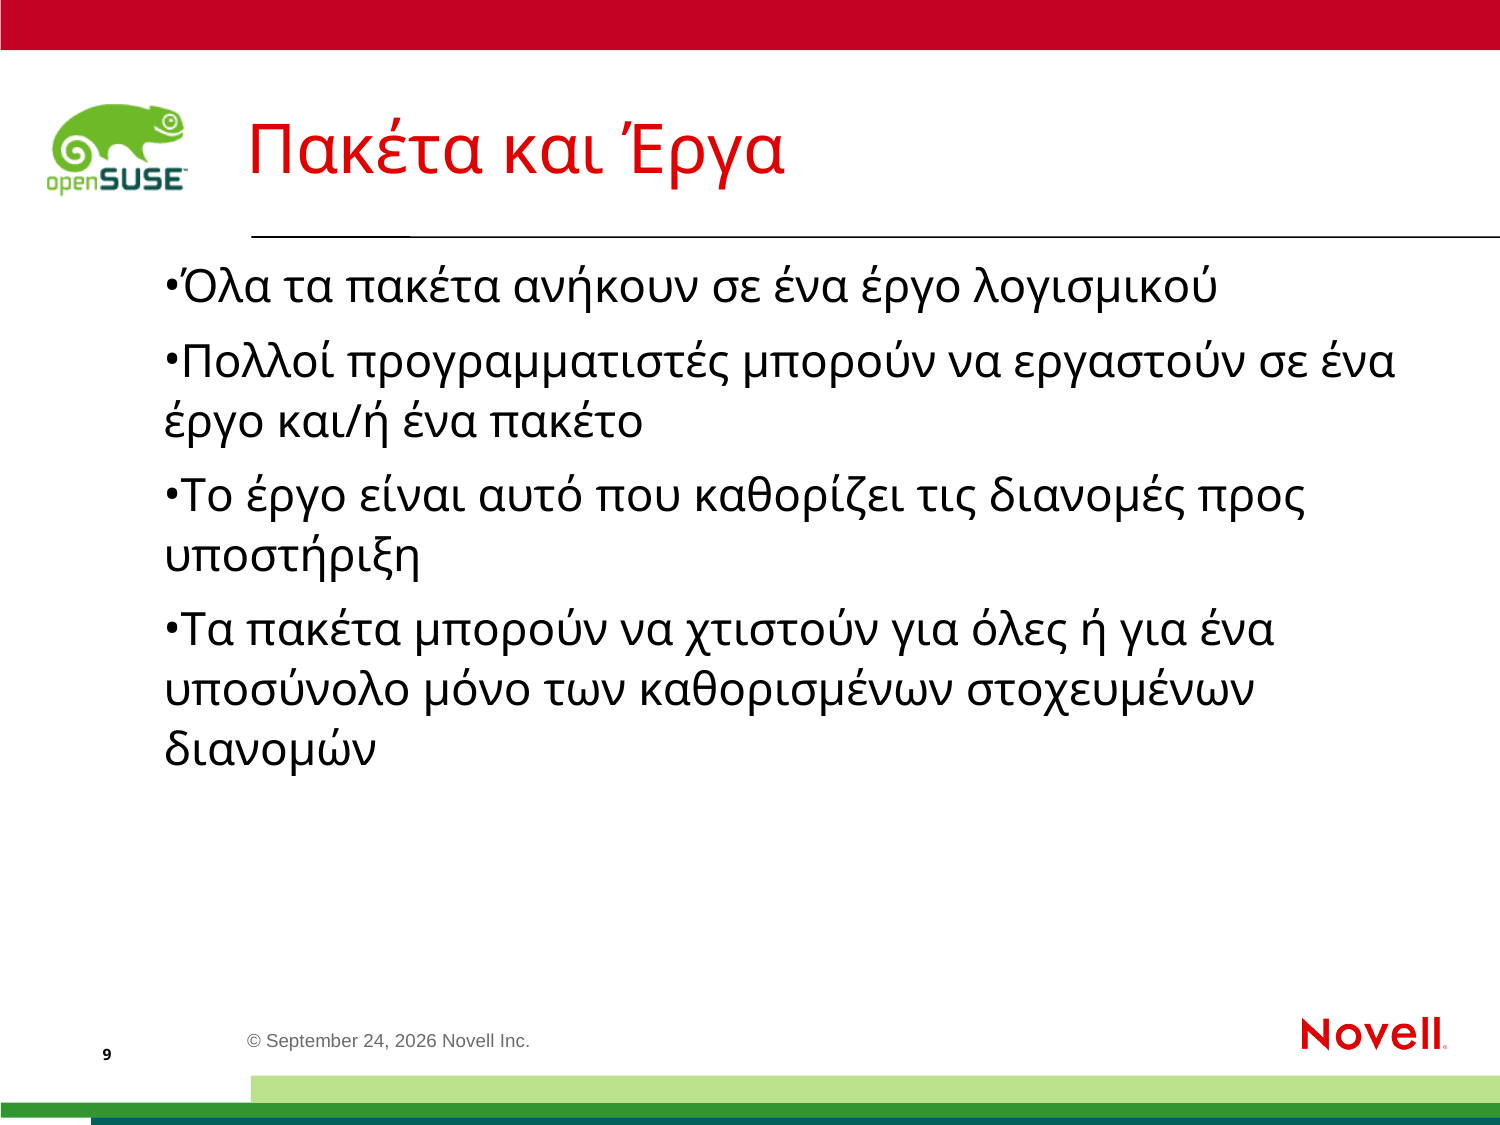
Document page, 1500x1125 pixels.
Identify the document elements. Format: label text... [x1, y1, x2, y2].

list Όλα τα πακέτα ανήκουν σε ένα έργο λογισμικού Πολλοί προγραμματιστές μπορούν να εργαστούν σε ένα έργο και/ή ένα πακέτο Το έργο είναι αυτό που καθορίζει τις διανομές προς υποστήριξη Τα πακέτα μπορούν να χτιστούν για όλες ή για ένα υποσύνολο μόνο των καθορισμένων στοχευμένων διανομών [163, 254, 1404, 986]
picture [1295, 1011, 1453, 1056]
title Πακέτα και Έργα [246, 68, 1409, 231]
picture [47, 104, 188, 197]
